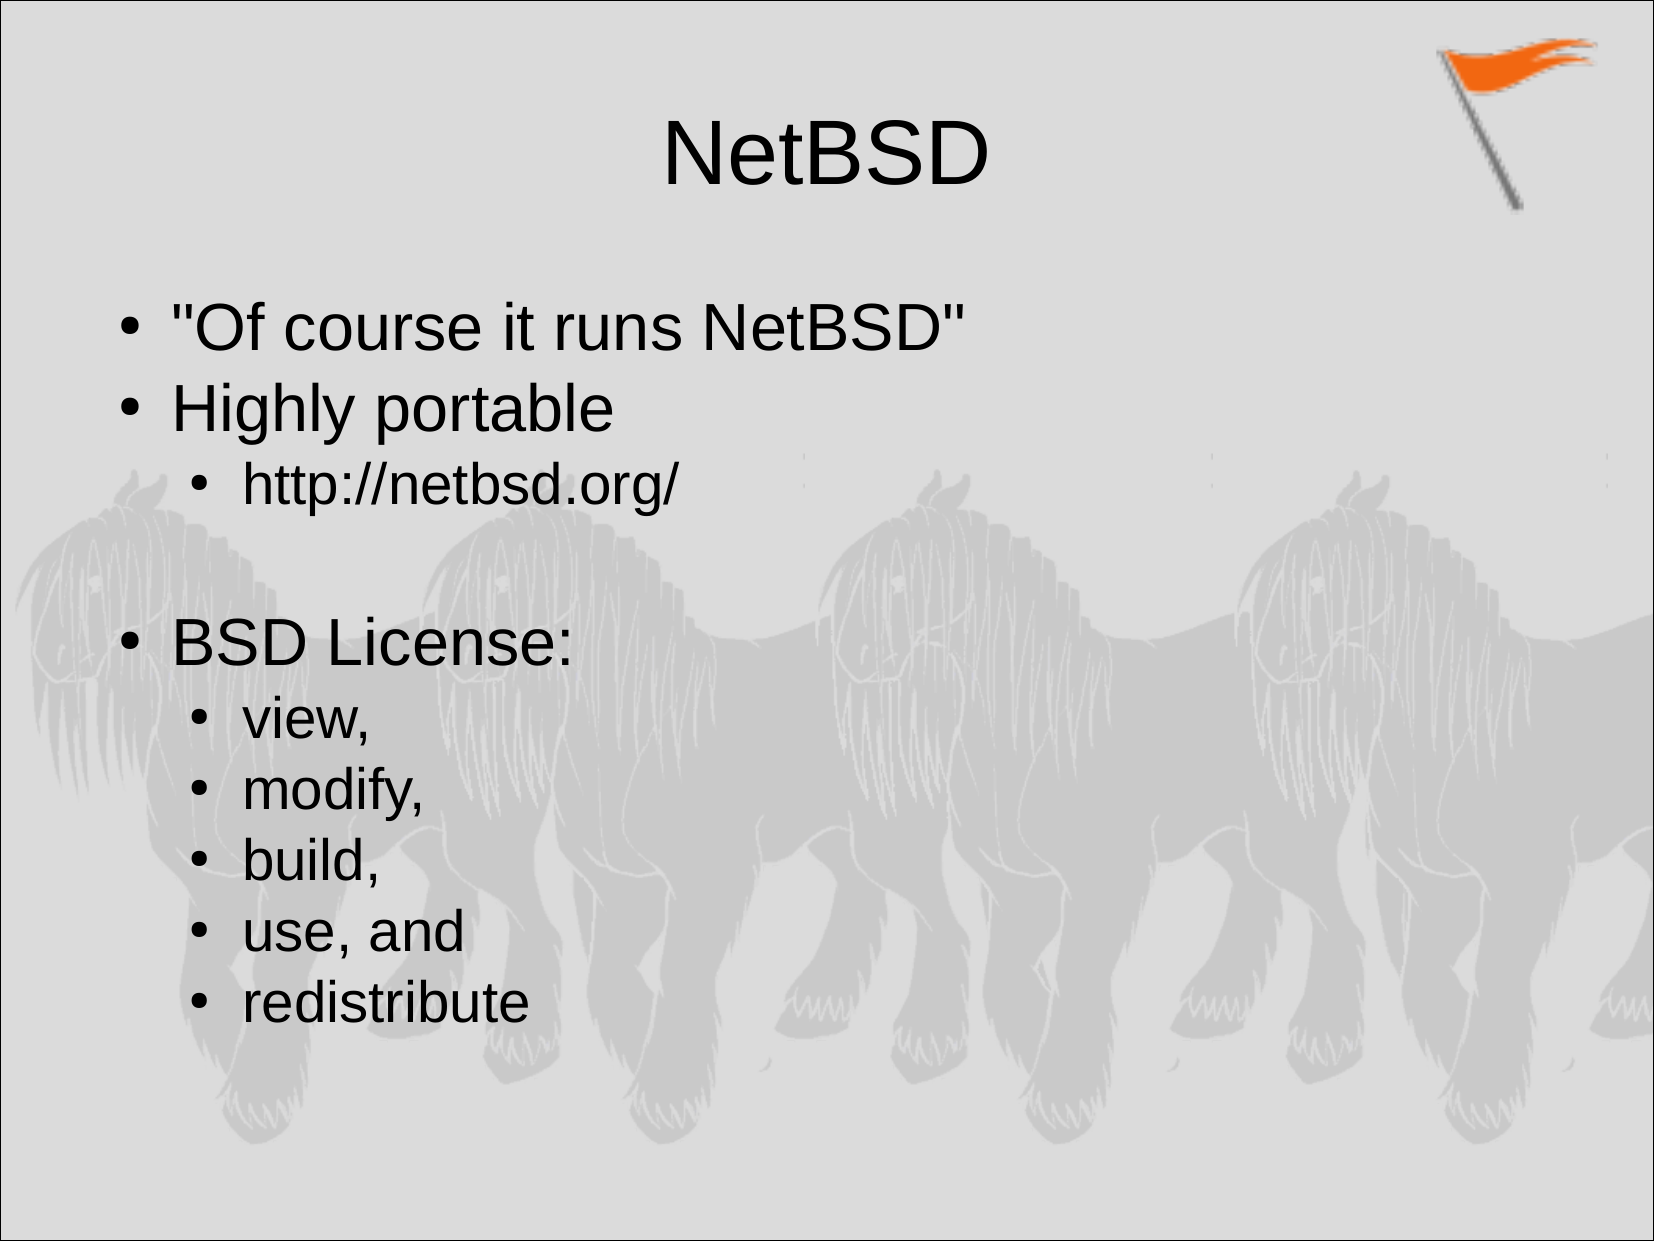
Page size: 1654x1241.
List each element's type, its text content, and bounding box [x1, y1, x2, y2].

picture [1435, 37, 1613, 215]
title NetBSD [82, 56, 1571, 250]
list "Of course it runs NetBSD" Highly portable http://netbsd.org/ BSD License: view, modify, build, use, and redistribute [82, 290, 1571, 1112]
